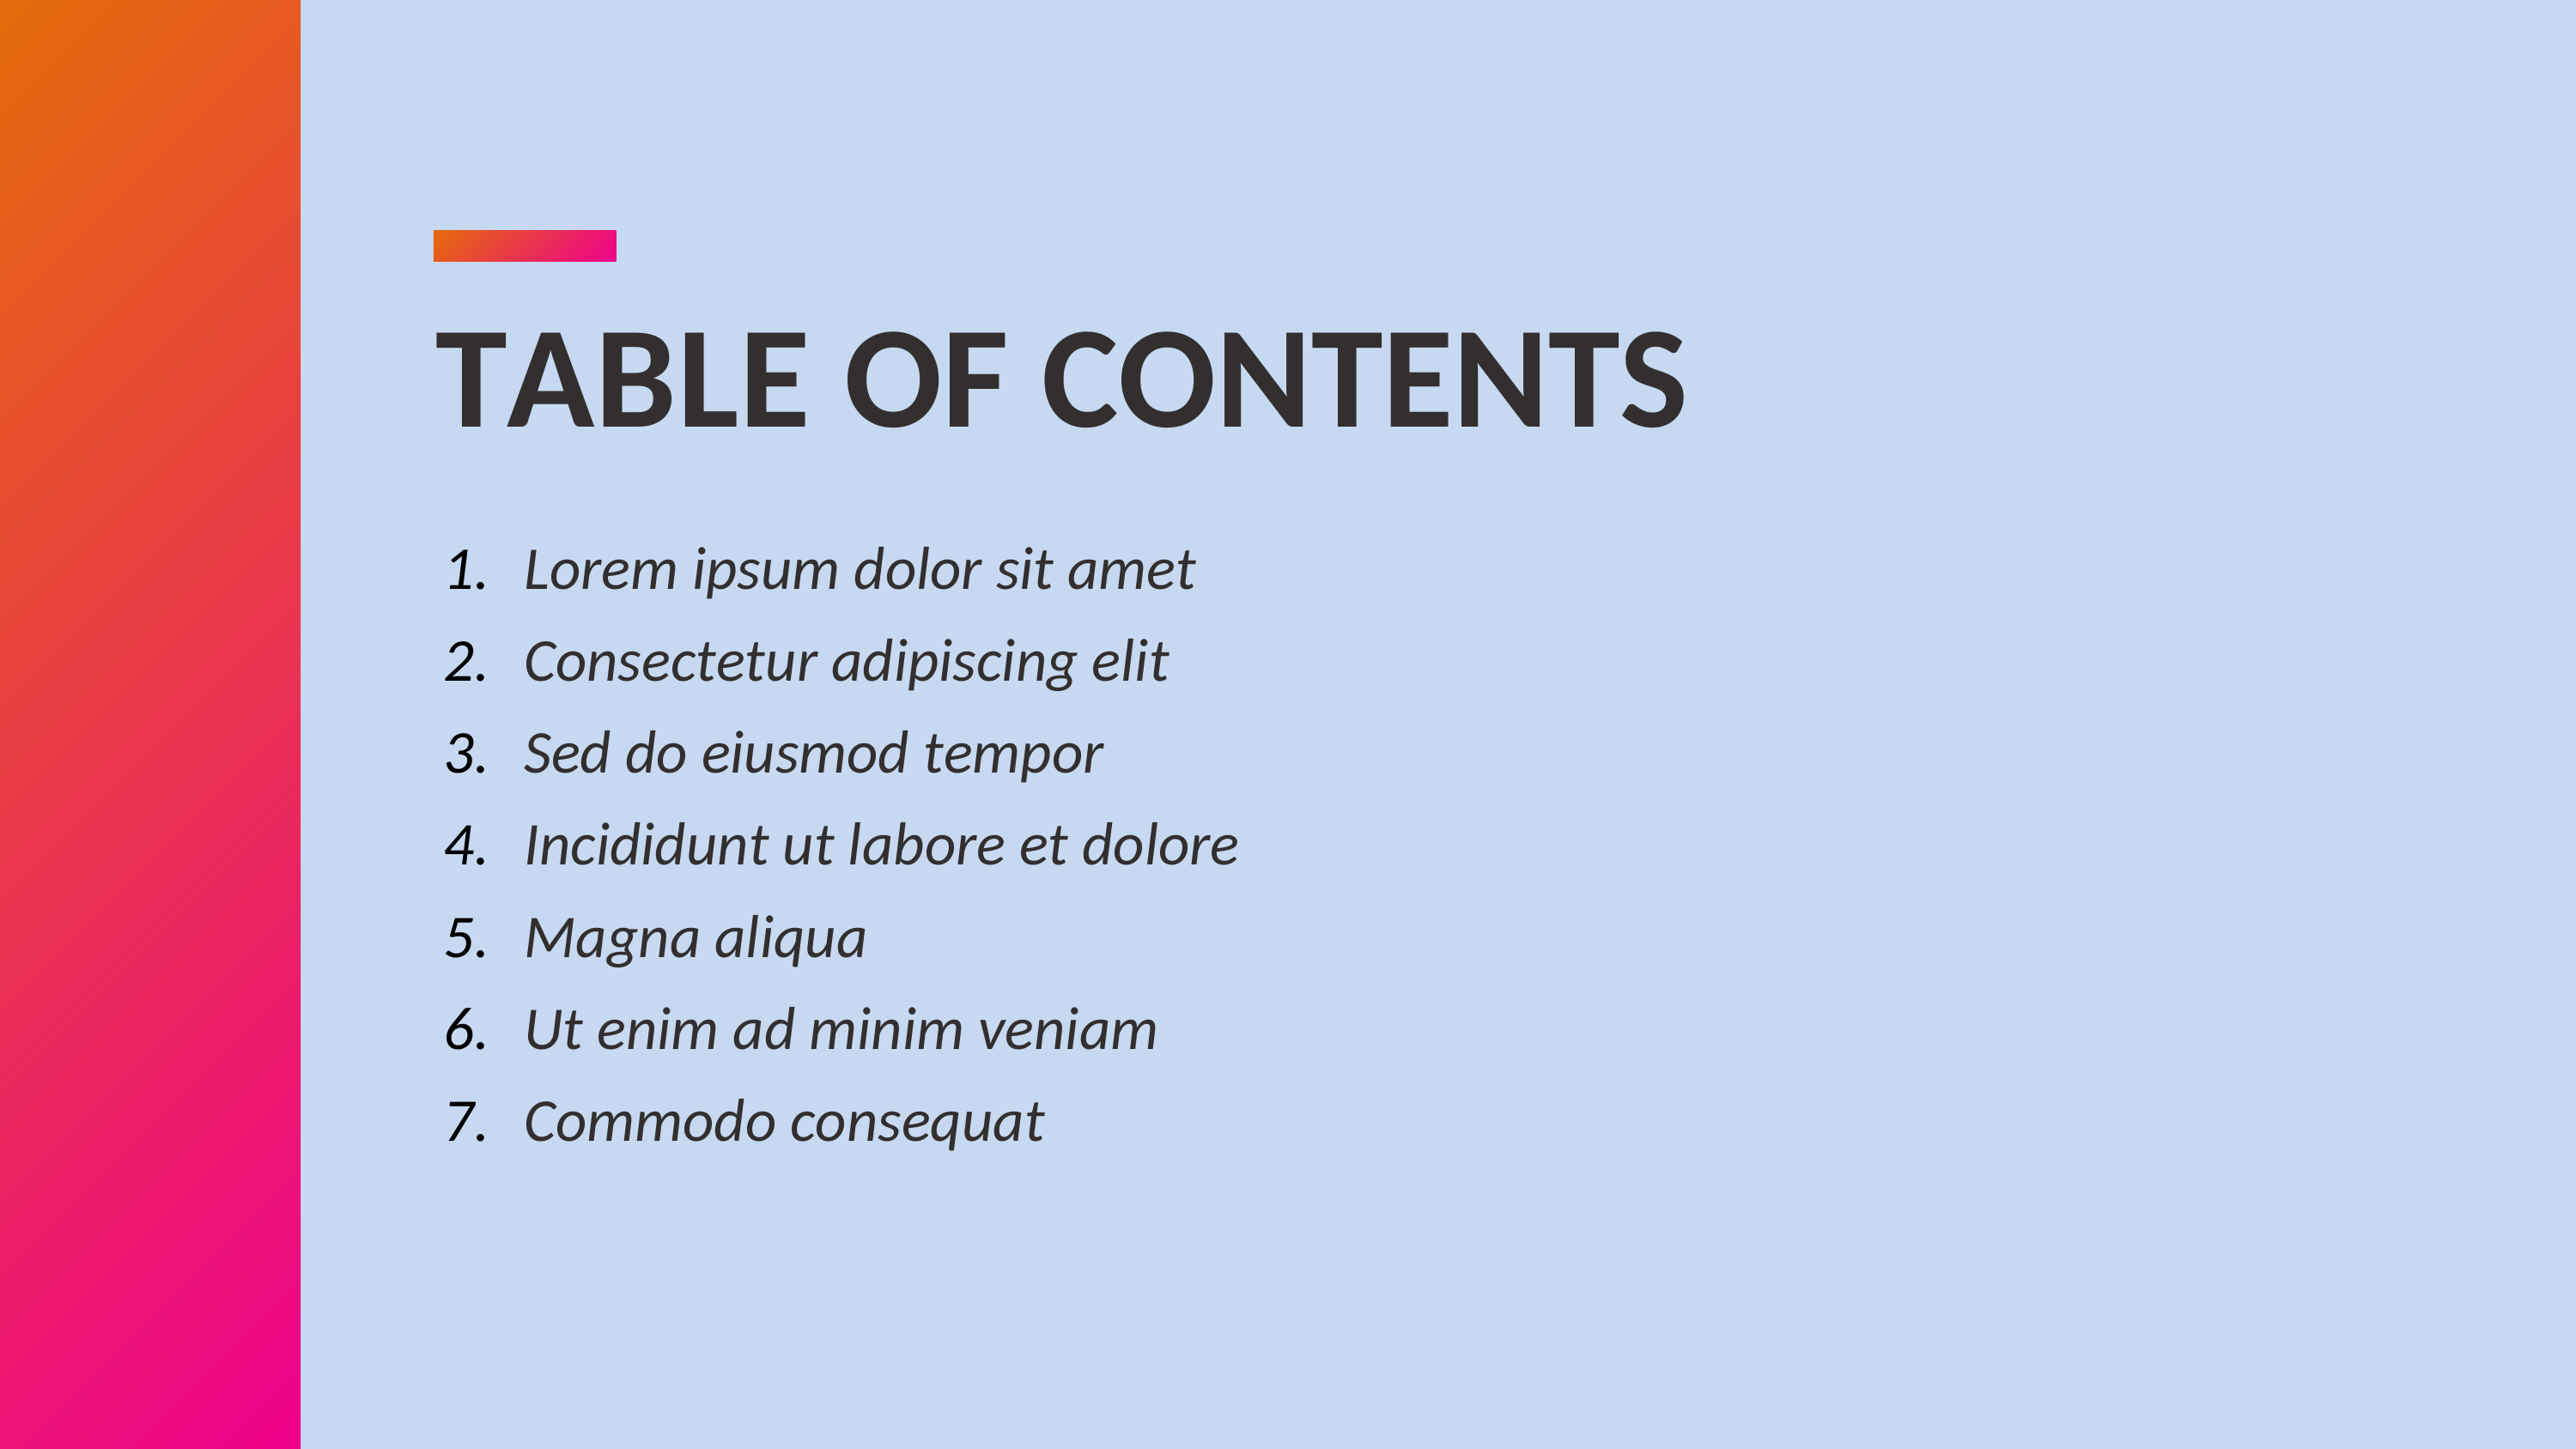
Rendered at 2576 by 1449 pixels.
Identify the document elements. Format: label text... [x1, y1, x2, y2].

title TABLE OF CONTENTS [433, 280, 1726, 630]
text_box [433, 230, 617, 262]
list Lorem ipsum dolor sit amet Consectetur adipiscing elit Sed do eiusmod tempor Incididunt ut labore et dolore Magna aliqua Ut enim ad minim veniam Commodo consequat [440, 509, 1505, 1155]
